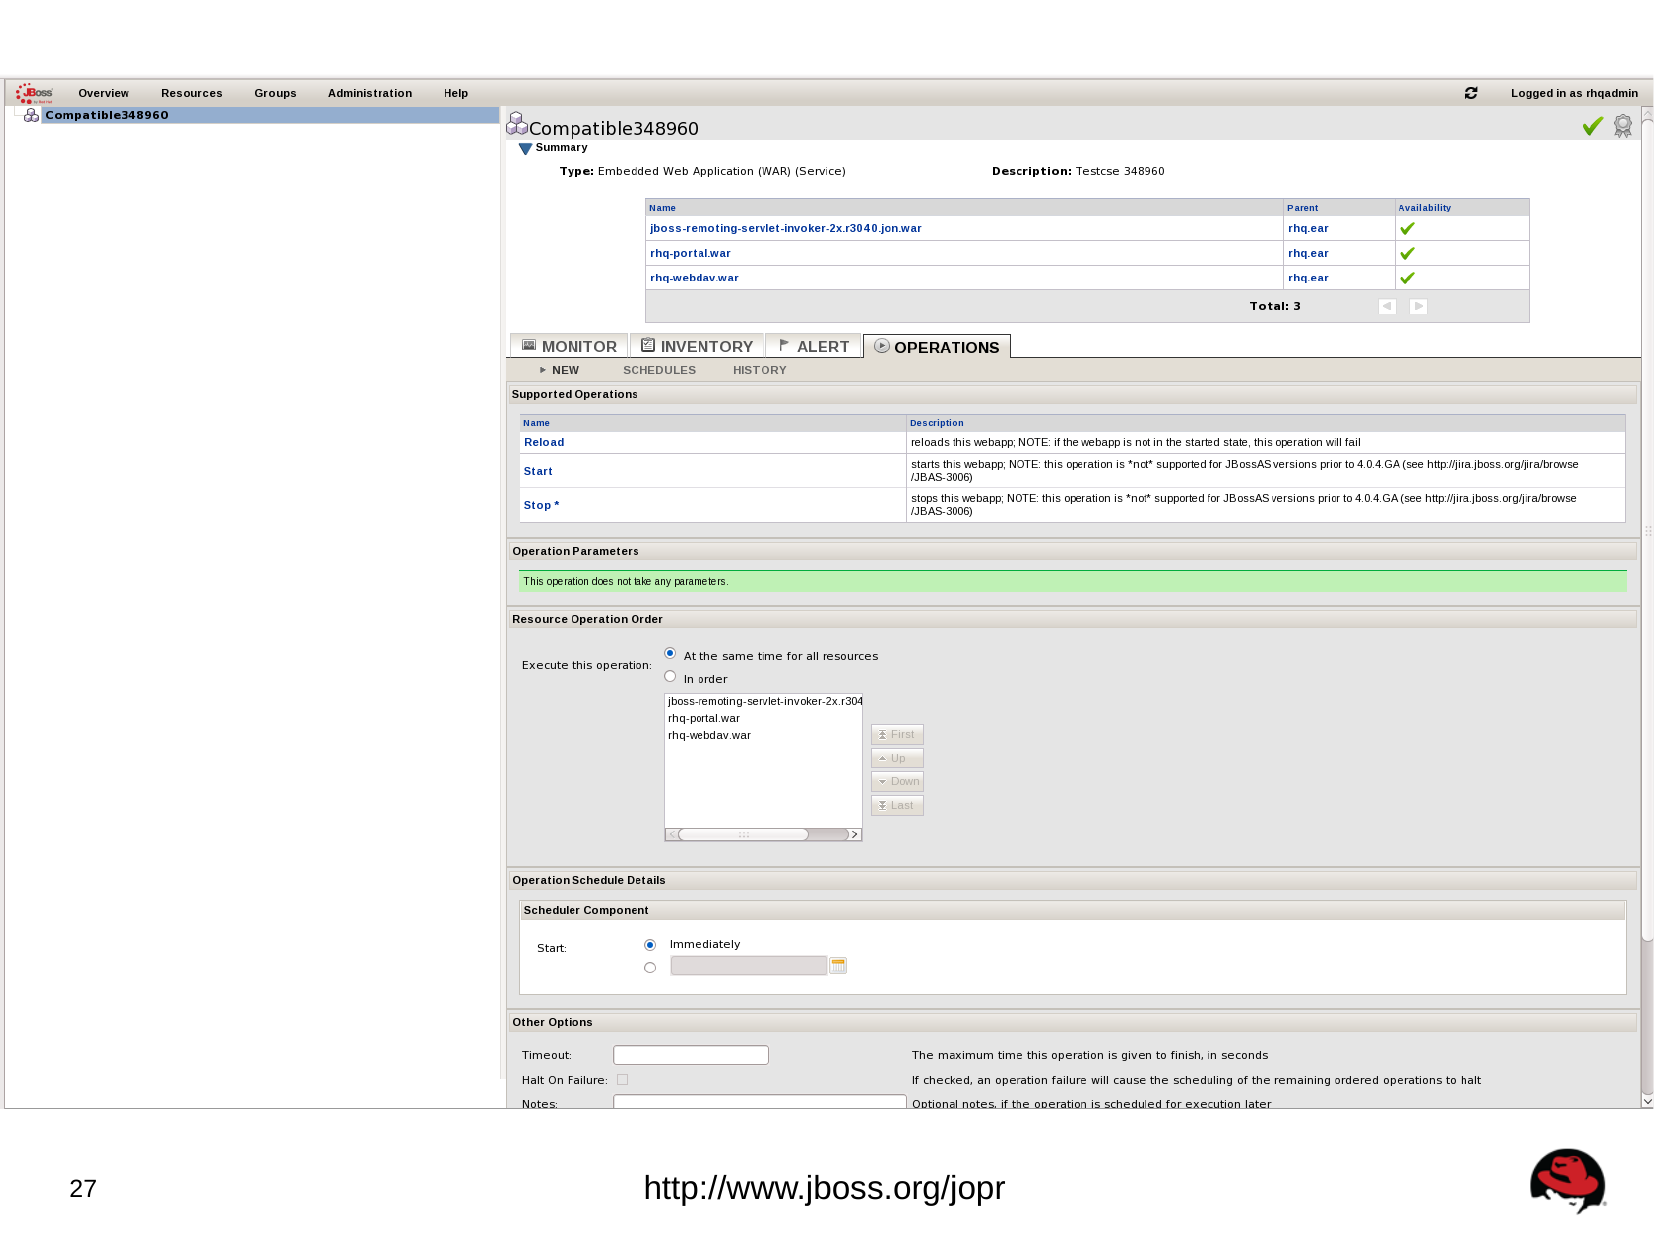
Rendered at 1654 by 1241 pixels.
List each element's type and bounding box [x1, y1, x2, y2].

picture [1529, 1146, 1613, 1224]
picture [0, 74, 1654, 1109]
